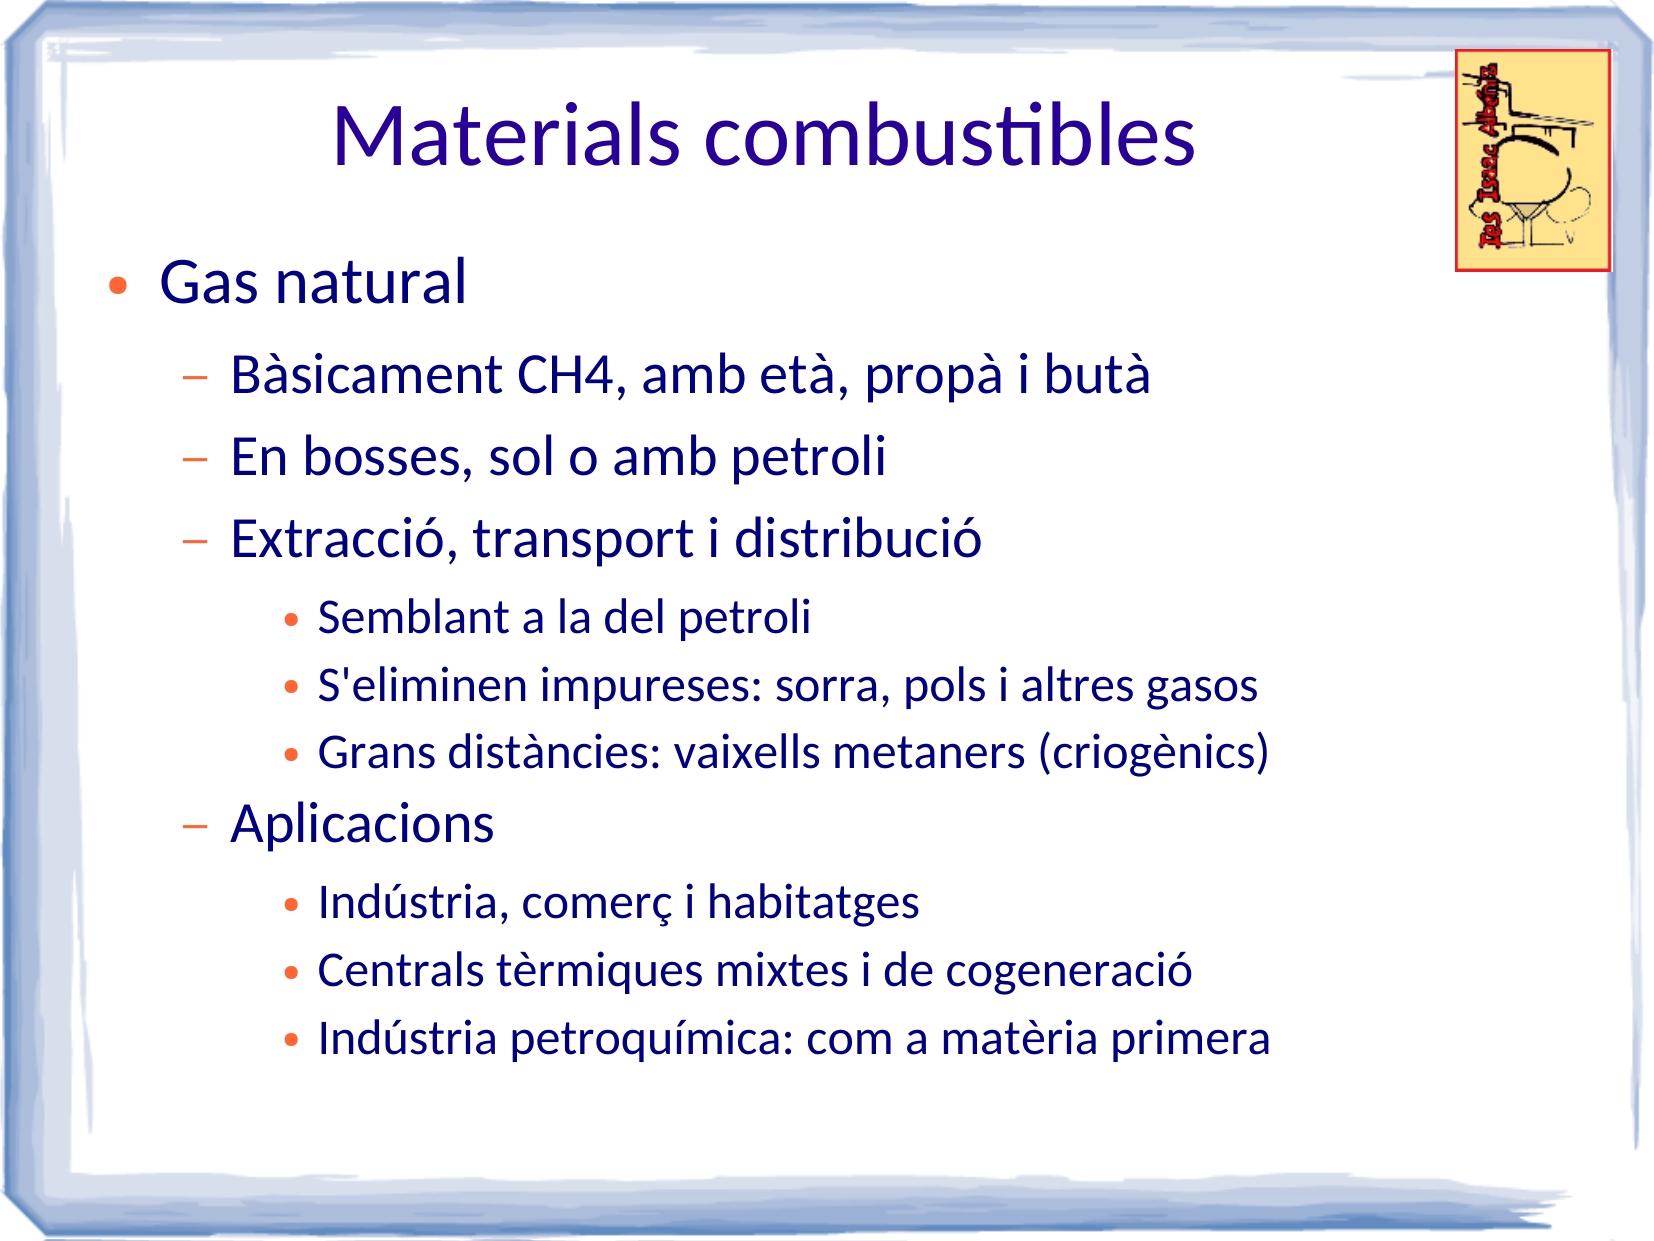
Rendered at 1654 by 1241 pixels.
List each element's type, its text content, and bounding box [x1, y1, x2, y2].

picture [0, 0, 1654, 1241]
list Gas natural Bàsicament CH4, amb età, propà i butà En bosses, sol o amb petroli Extracció, transport i distribució Semblant a la del petroli S'eliminen impureses: sorra, pols i altres gasos Grans distàncies: vaixells metaners (criogènics) Aplicacions Indústria, comerç i habitatges Centrals tèrmiques mixtes i de cogeneració Indústria petroquímica: com a matèria primera [88, 253, 1571, 1200]
title Materials combustibles [82, 36, 1447, 250]
